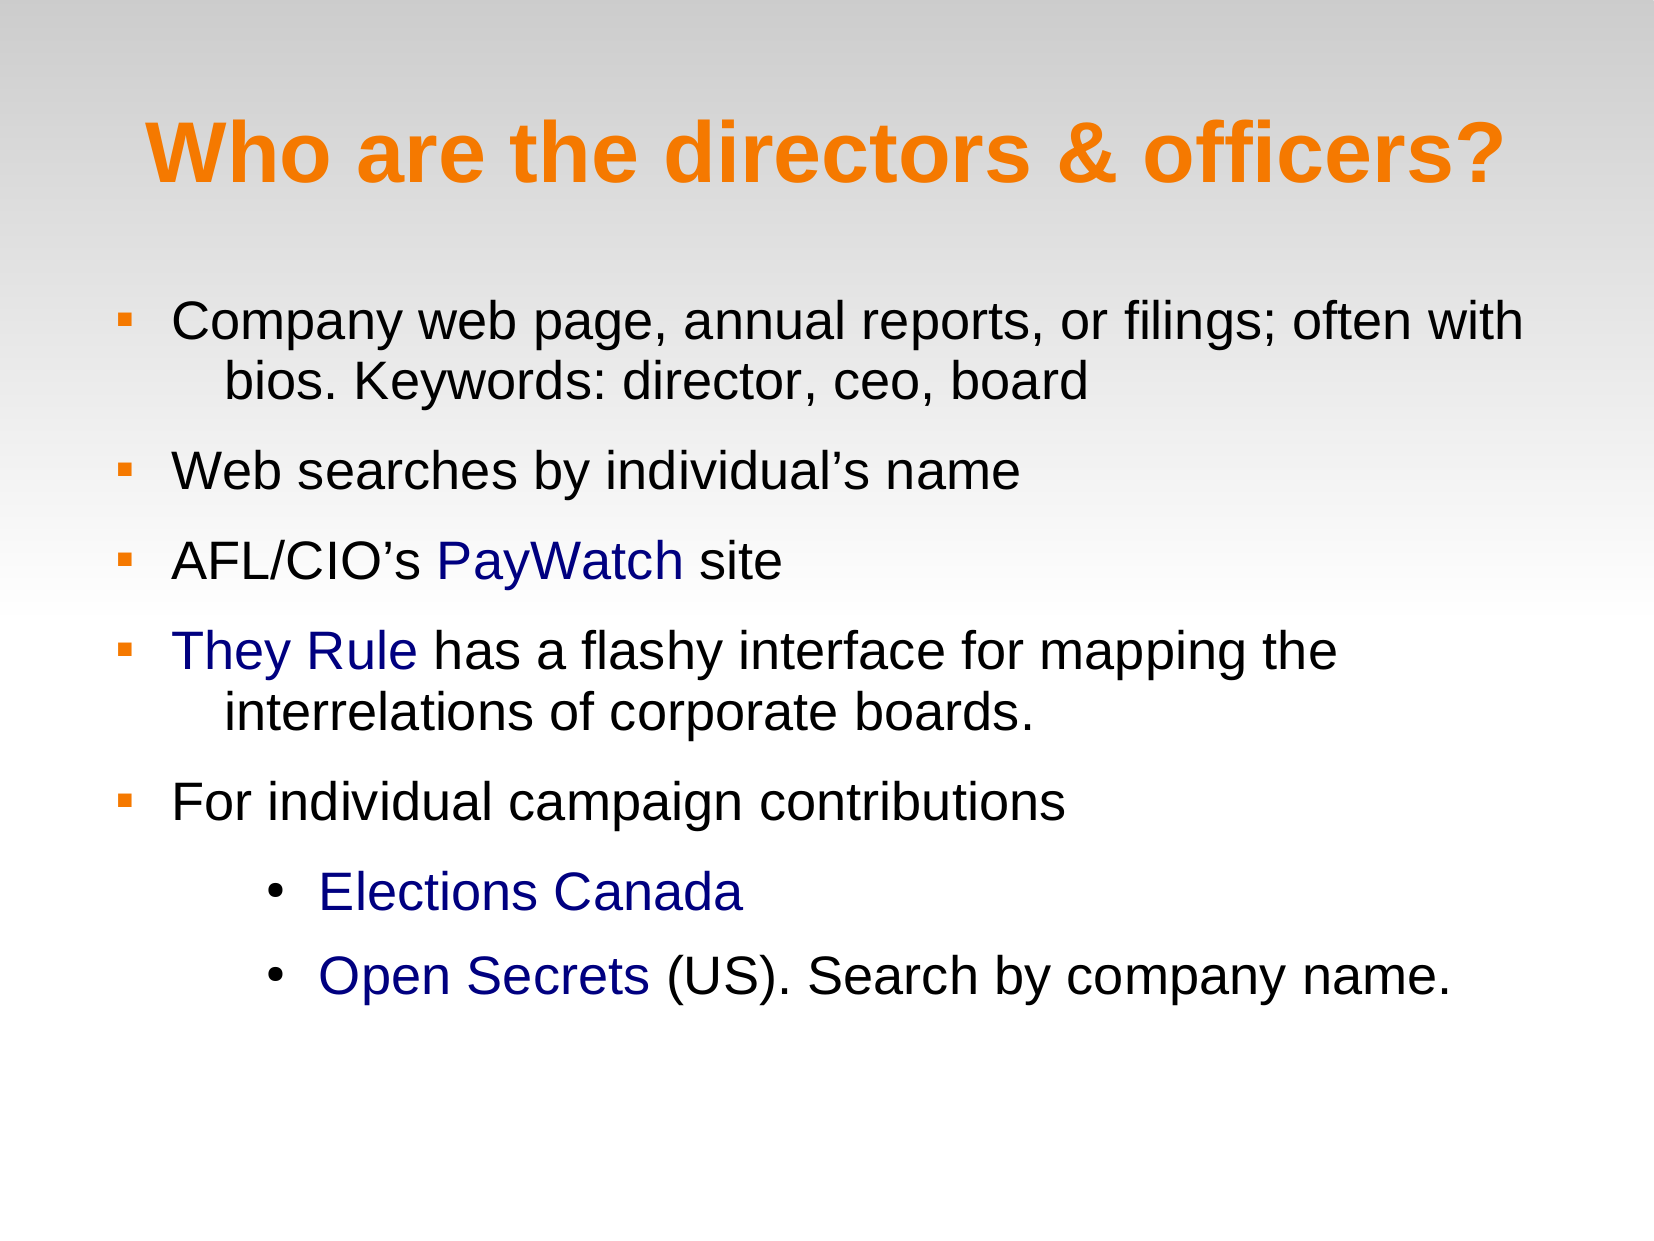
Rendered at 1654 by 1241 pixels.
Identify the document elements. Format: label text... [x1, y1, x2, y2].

list Company web page, annual reports, or filings; often with bios. Keywords: director, ceo, board Web searches by individual’s name AFL/CIO’s PayWatch site They Rule has a flashy interface for mapping the interrelations of corporate boards. For individual campaign contributions Elections Canada Open Secrets (US). Search by company name. [82, 290, 1571, 1109]
title Who are the directors & officers? [82, 49, 1571, 257]
